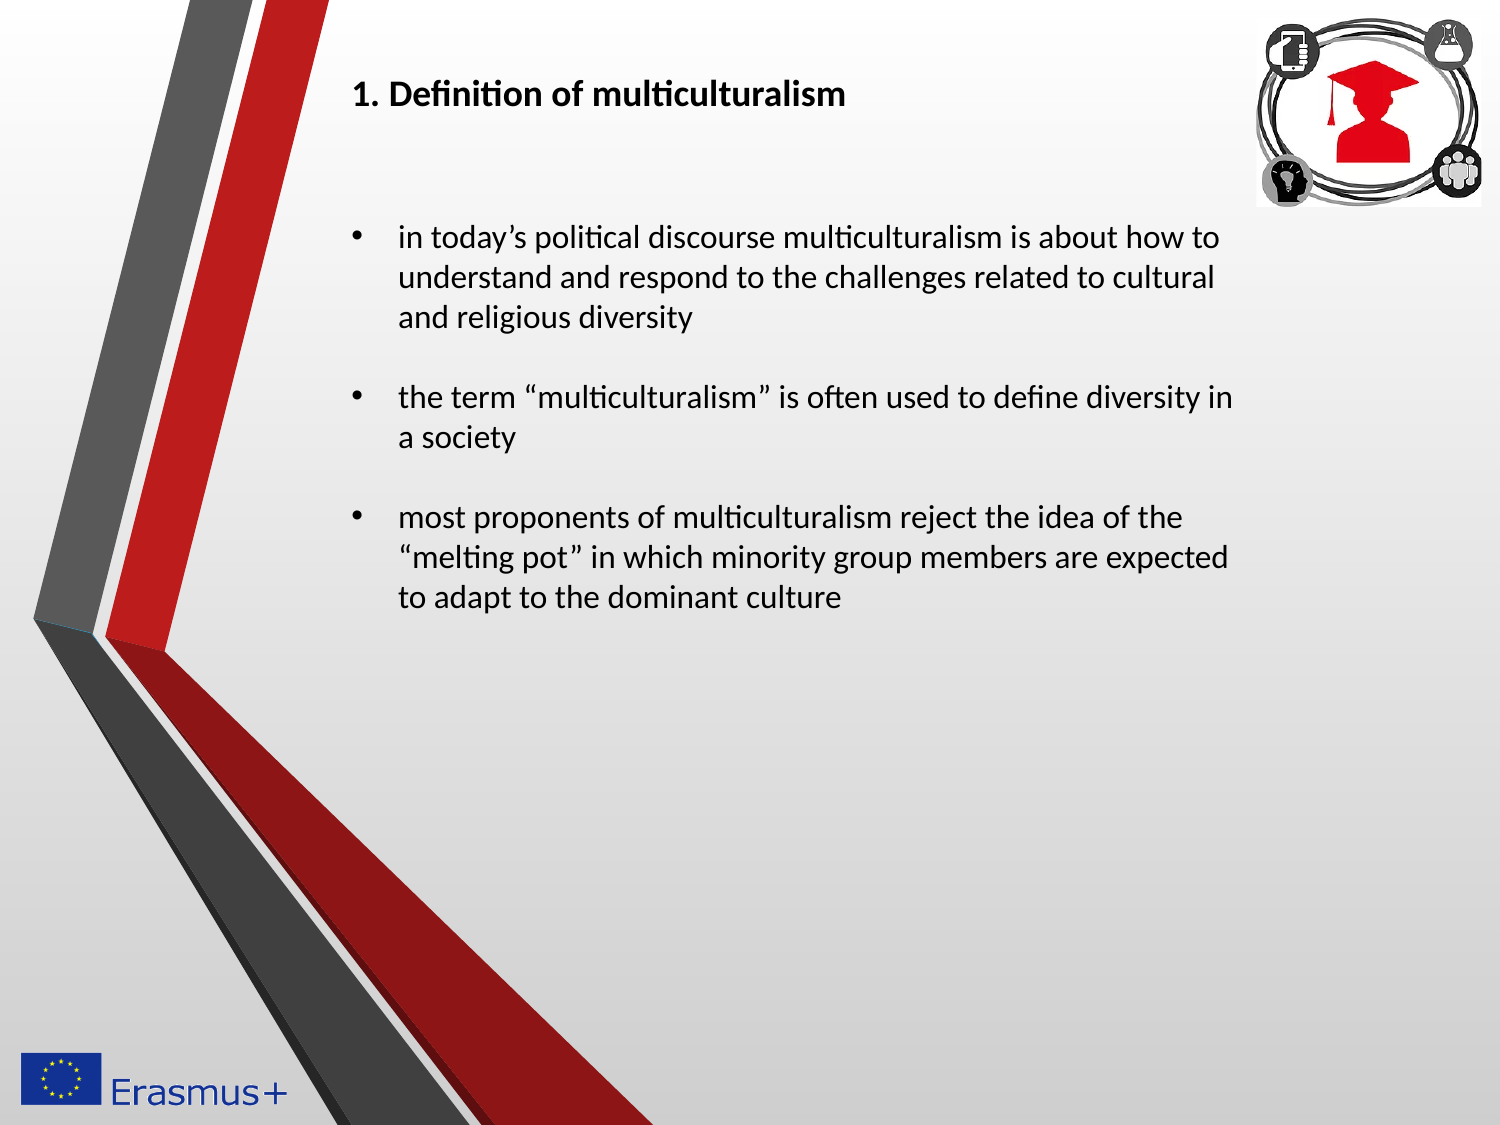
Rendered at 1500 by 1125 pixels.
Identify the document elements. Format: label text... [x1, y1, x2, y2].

chart [1257, 19, 1483, 209]
text_box 1. Definition of multiculturalism [336, 61, 975, 122]
picture [5, 1037, 302, 1120]
picture [1256, 18, 1482, 207]
text_box in today’s political discourse multiculturalism is about how to understand and respond to the challenges related to cultural and religious diversity the term “multiculturalism” is often used to define diversity in a society most proponents of multiculturalism reject the idea of the “melting pot” in which minority group members are expected to adapt to the dominant culture [336, 208, 1258, 623]
